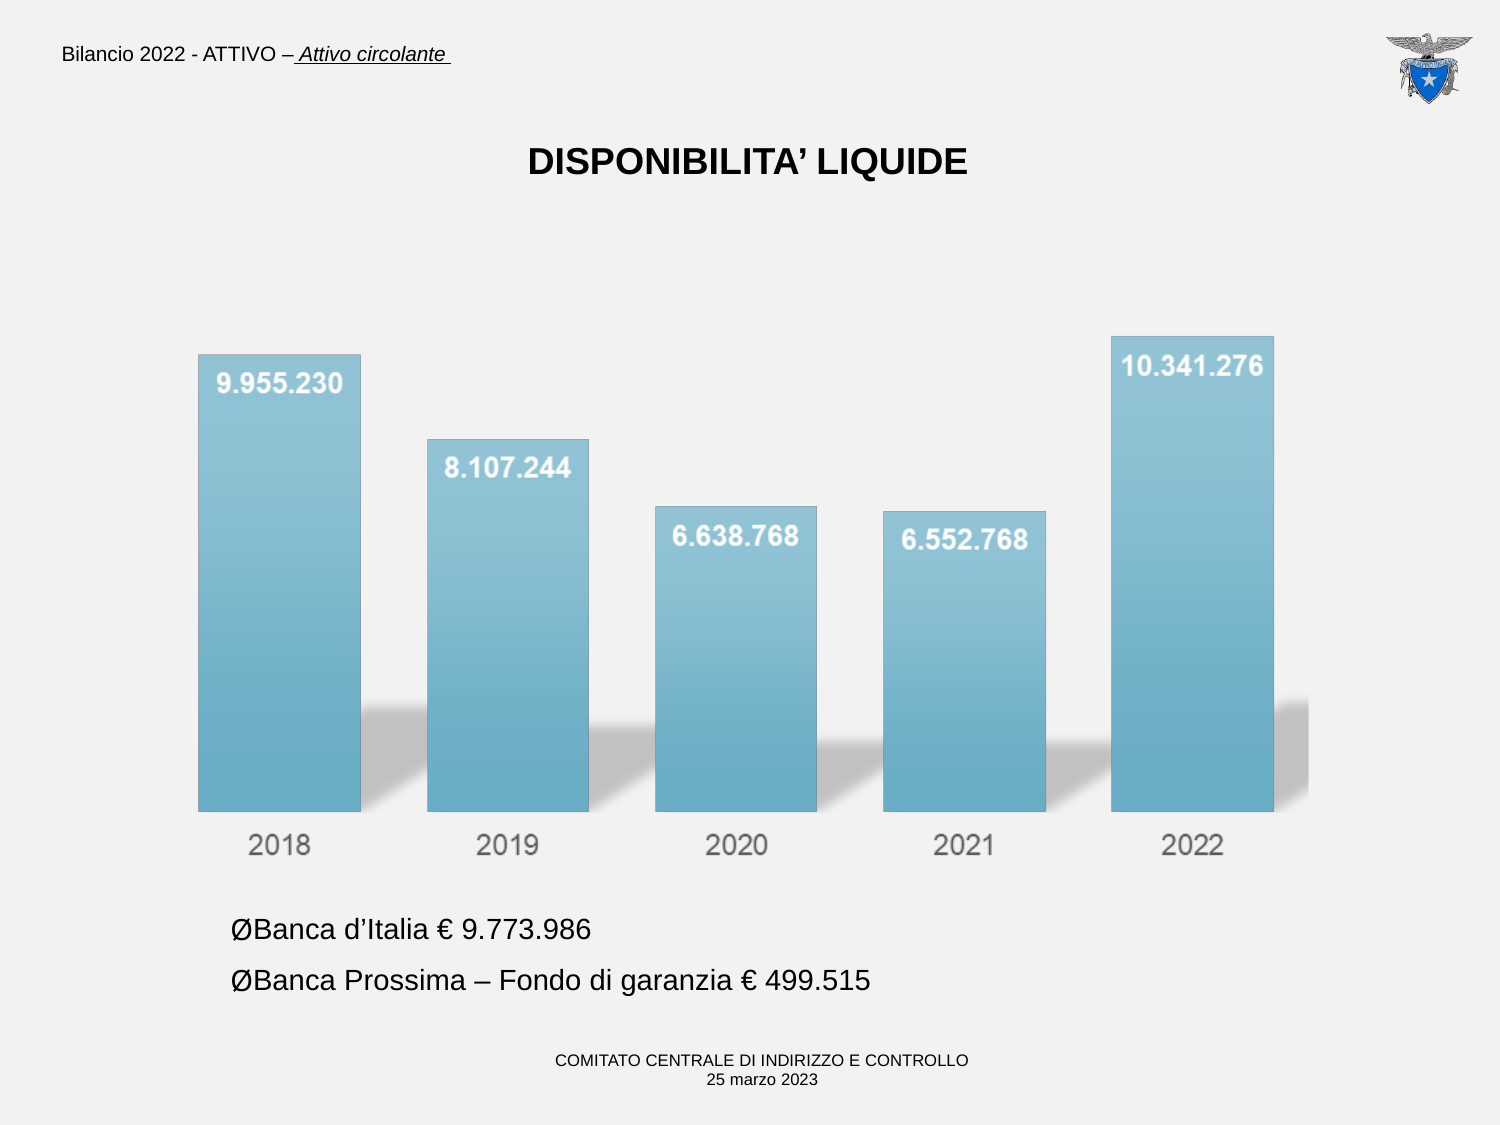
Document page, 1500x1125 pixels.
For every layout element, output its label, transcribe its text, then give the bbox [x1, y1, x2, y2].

text_box DISPONIBILITA’ LIQUIDE [257, 140, 1239, 183]
text_box COMITATO CENTRALE DI INDIRIZZO E CONTROLLO 25 marzo 2023 [278, 1044, 1247, 1100]
picture [1382, 29, 1477, 112]
picture [123, 222, 1336, 875]
text_box Banca d’Italia € 9.773.986 Banca Prossima – Fondo di garanzia € 499.515 [67, 905, 1239, 1011]
text_box Bilancio 2022 - ATTIVO – Attivo circolante [46, 35, 516, 76]
